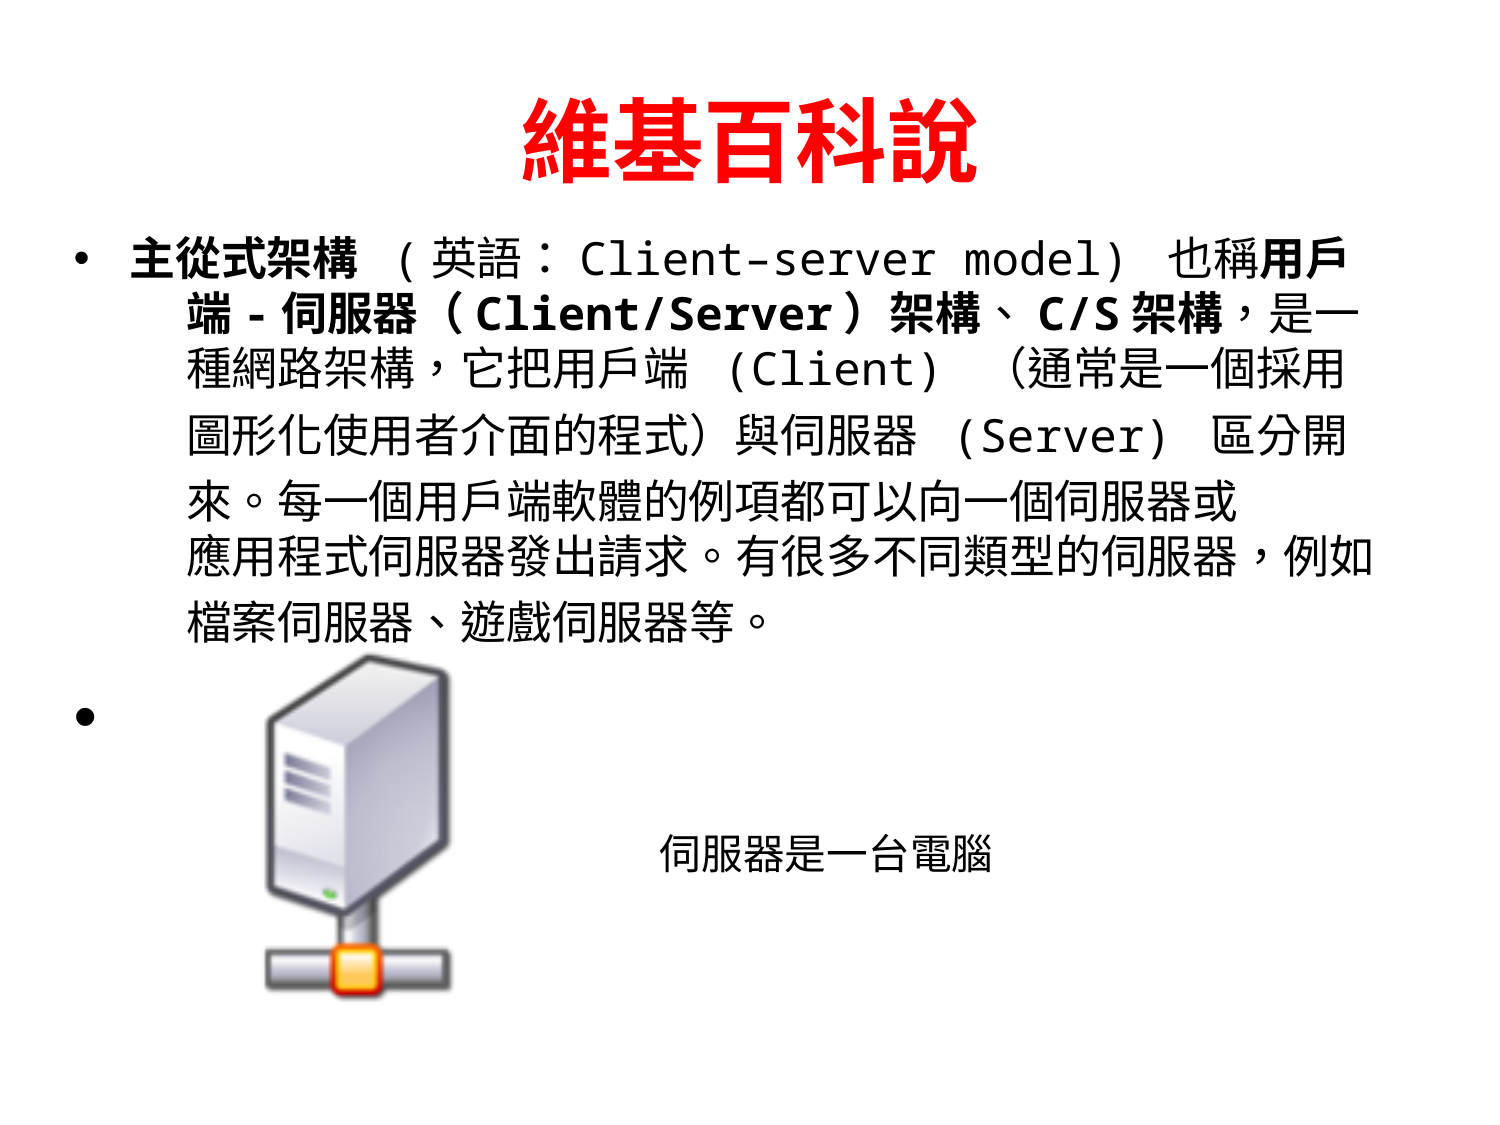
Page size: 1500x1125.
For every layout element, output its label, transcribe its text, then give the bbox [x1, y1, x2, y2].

title 維基百科說 [75, 45, 1426, 233]
list 主從式架構 (英語：Client–server model) 也稱用戶端-伺服器（Client/Server）架構、C/S架構，是一種網路架構，它把用戶端 (Client) （通常是一個採用圖形化使用者介面的程式）與伺服器 (Server) 區分開來。每一個用戶端軟體的例項都可以向一個伺服器或應用程式伺服器發出請求。有很多不同類型的伺服器，例如檔案伺服器、遊戲伺服器等。 [58, 222, 1409, 966]
picture [175, 644, 540, 1008]
text_box 伺服器是一台電腦 [644, 820, 1079, 886]
